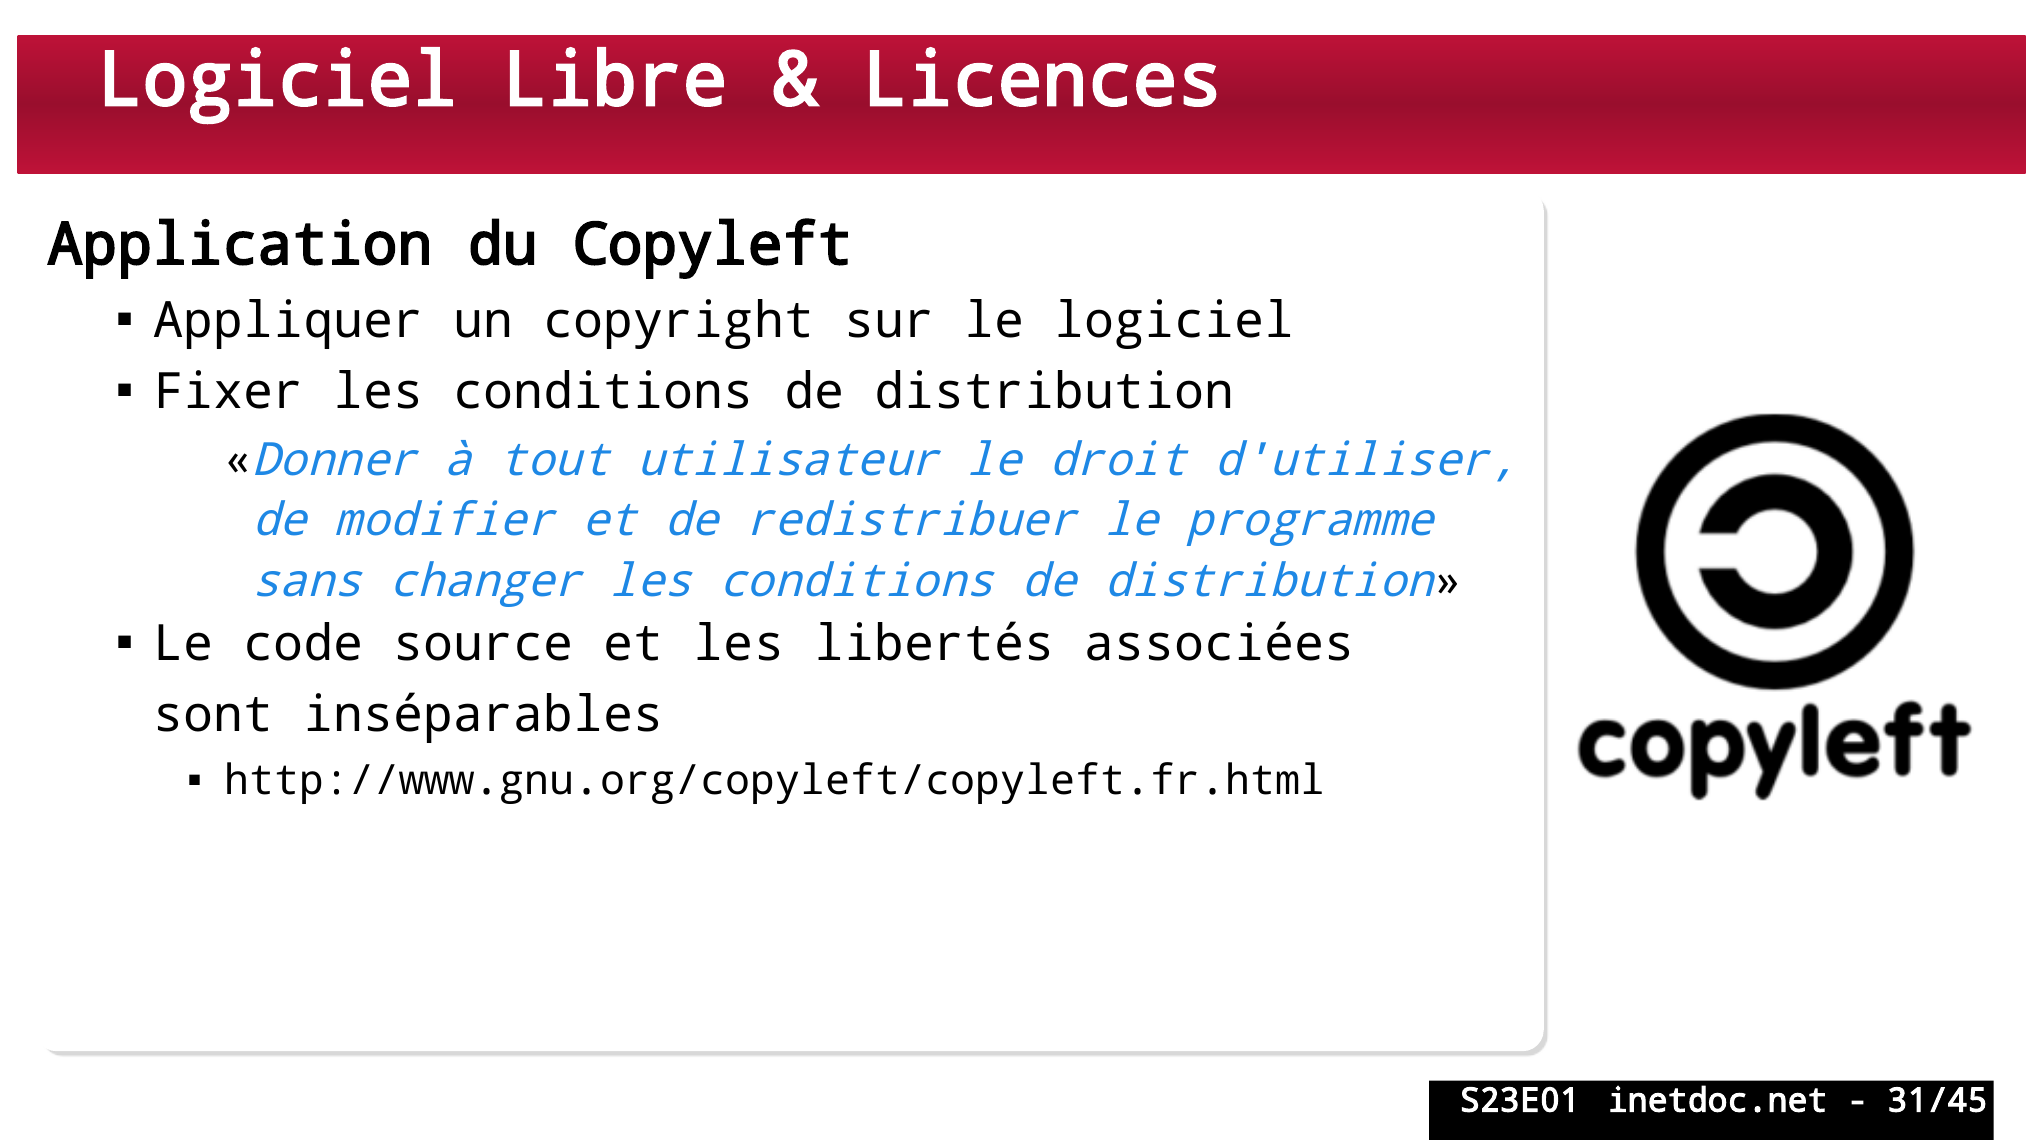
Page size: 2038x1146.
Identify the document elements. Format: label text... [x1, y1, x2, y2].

text_box S23E01 inetdoc.net - <numéro>/45 [1429, 1080, 1994, 1140]
text_box Application du Copyleft Appliquer un copyright sur le logiciel Fixer les conditions de distribution «Donner à tout utilisateur le droit d'utiliser, de modifier et de redistribuer le programme sans changer les conditions de distribution» Le code source et les libertés associées sont inséparables http://www.gnu.org/copyleft/copyleft.fr.html [35, 188, 1544, 1052]
text_box Logiciel Libre & Licences [17, 35, 2026, 174]
picture [1564, 398, 1982, 815]
